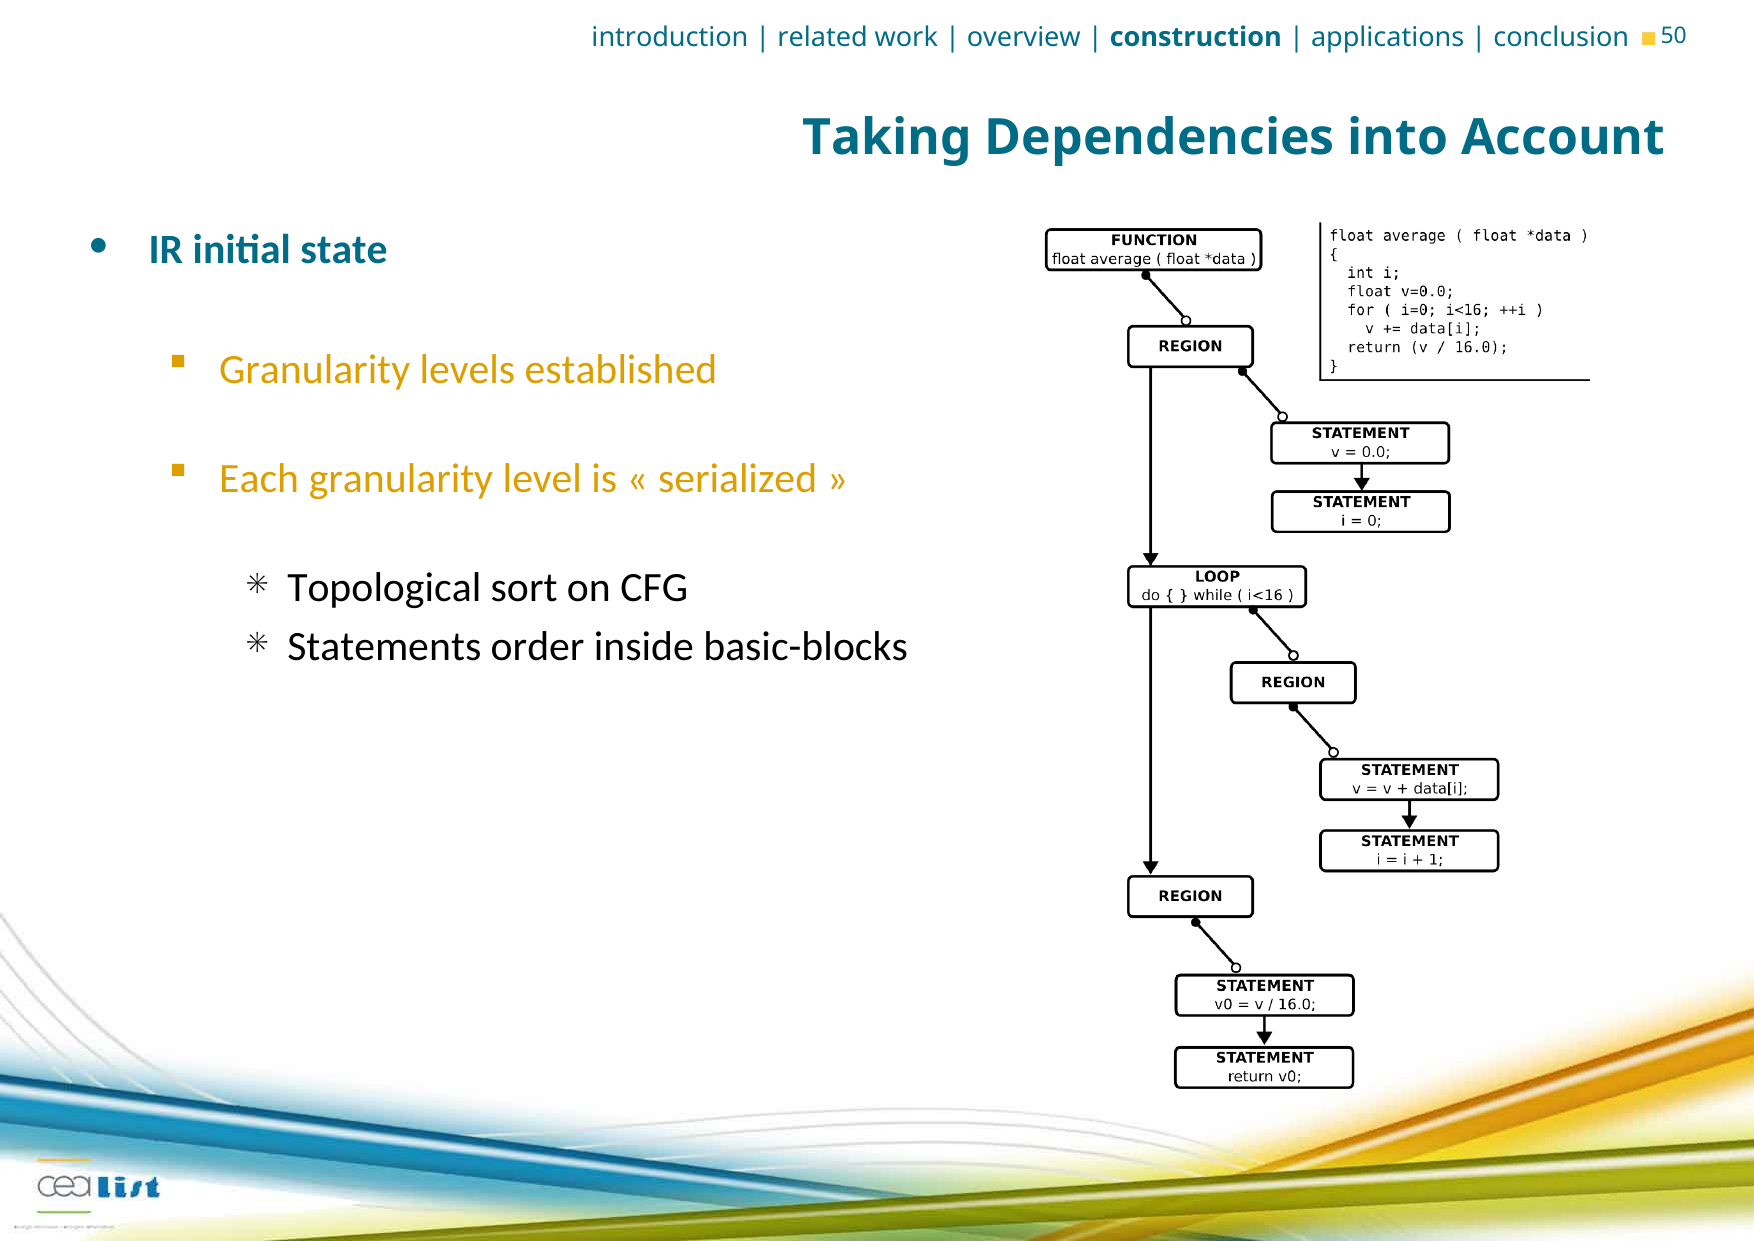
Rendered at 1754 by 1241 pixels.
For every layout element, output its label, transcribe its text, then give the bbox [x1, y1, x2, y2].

title Taking Dependencies into Account [72, 86, 1682, 183]
text_box <number> [1646, 12, 1704, 60]
picture [0, 0, 1754, 1241]
title introduction | related work | overview | construction | applications | conclusion [410, 11, 1646, 60]
list IR initial state Granularity levels established Each granularity level is « serialized » Topological sort on CFG Statements order inside basic-blocks [72, 214, 1682, 1026]
